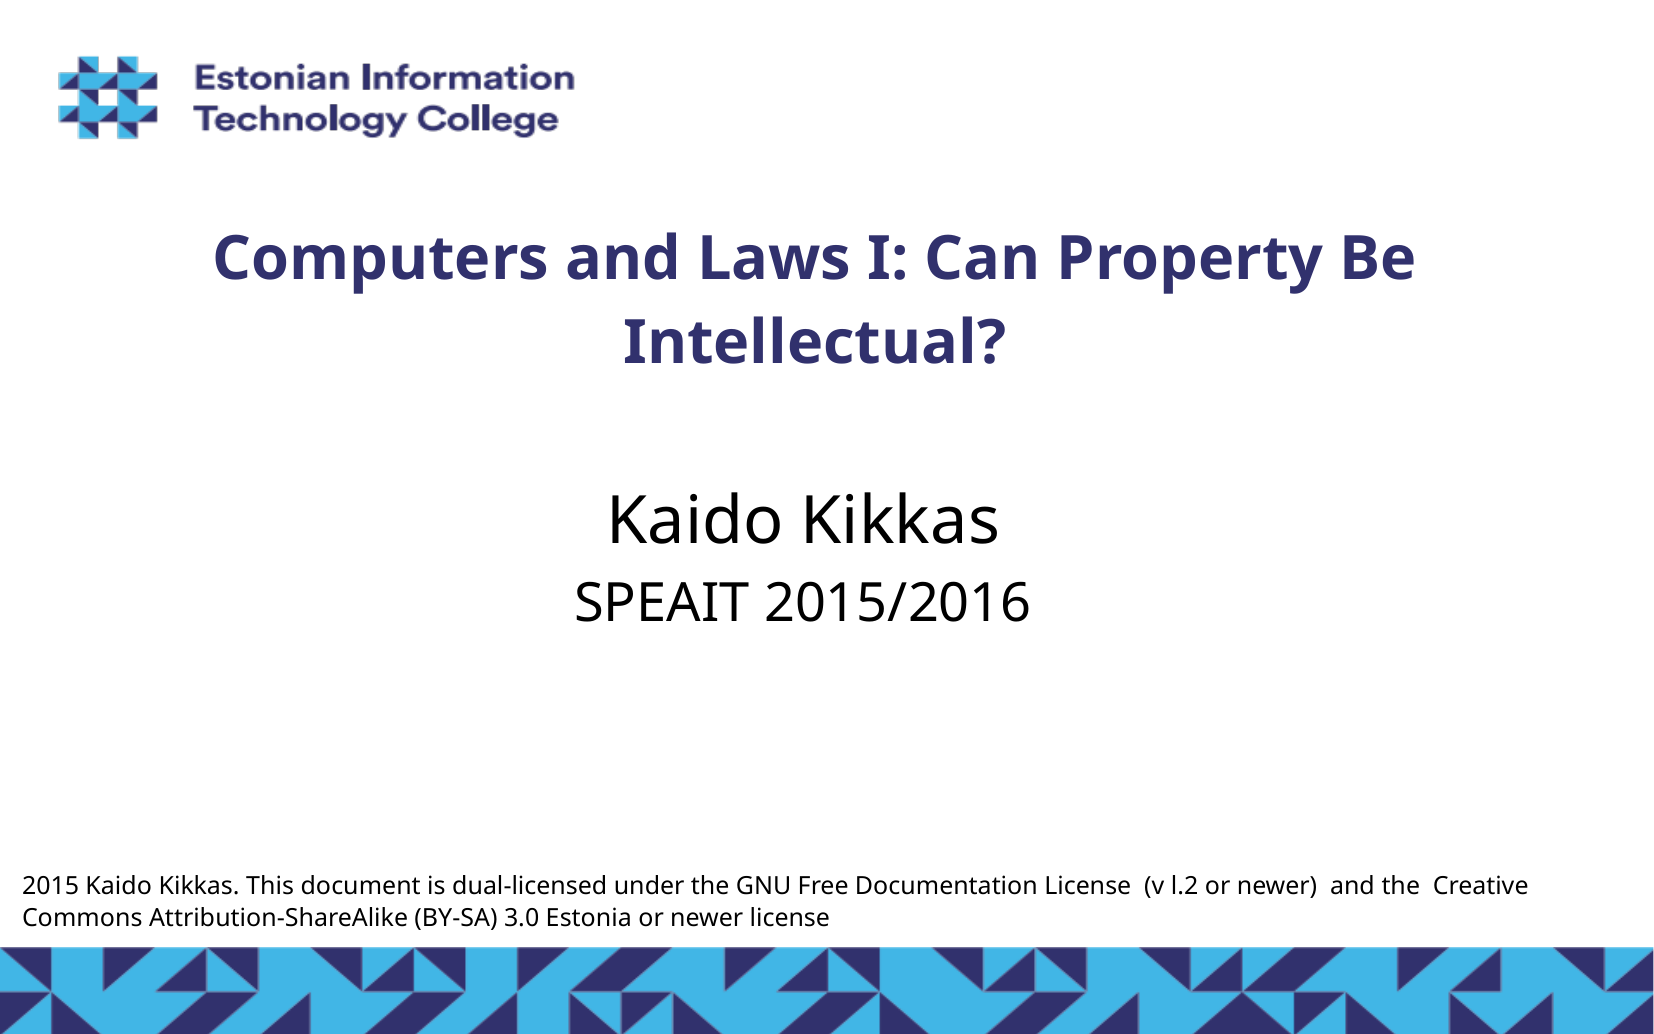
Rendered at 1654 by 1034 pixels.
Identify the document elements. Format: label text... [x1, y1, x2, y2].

text_box Kaido Kikkas SPEAIT 2015/2016 [59, 354, 1548, 756]
title Computers and Laws I: Can Property Be Intellectual? [71, 194, 1560, 402]
text_box 2015 Kaido Kikkas. This document is dual-licensed under the GNU Free Documentation License (v l.2 or newer) and the Creative Commons Attribution-ShareAlike (BY-SA) 3.0 Estonia or newer license [7, 862, 1595, 942]
